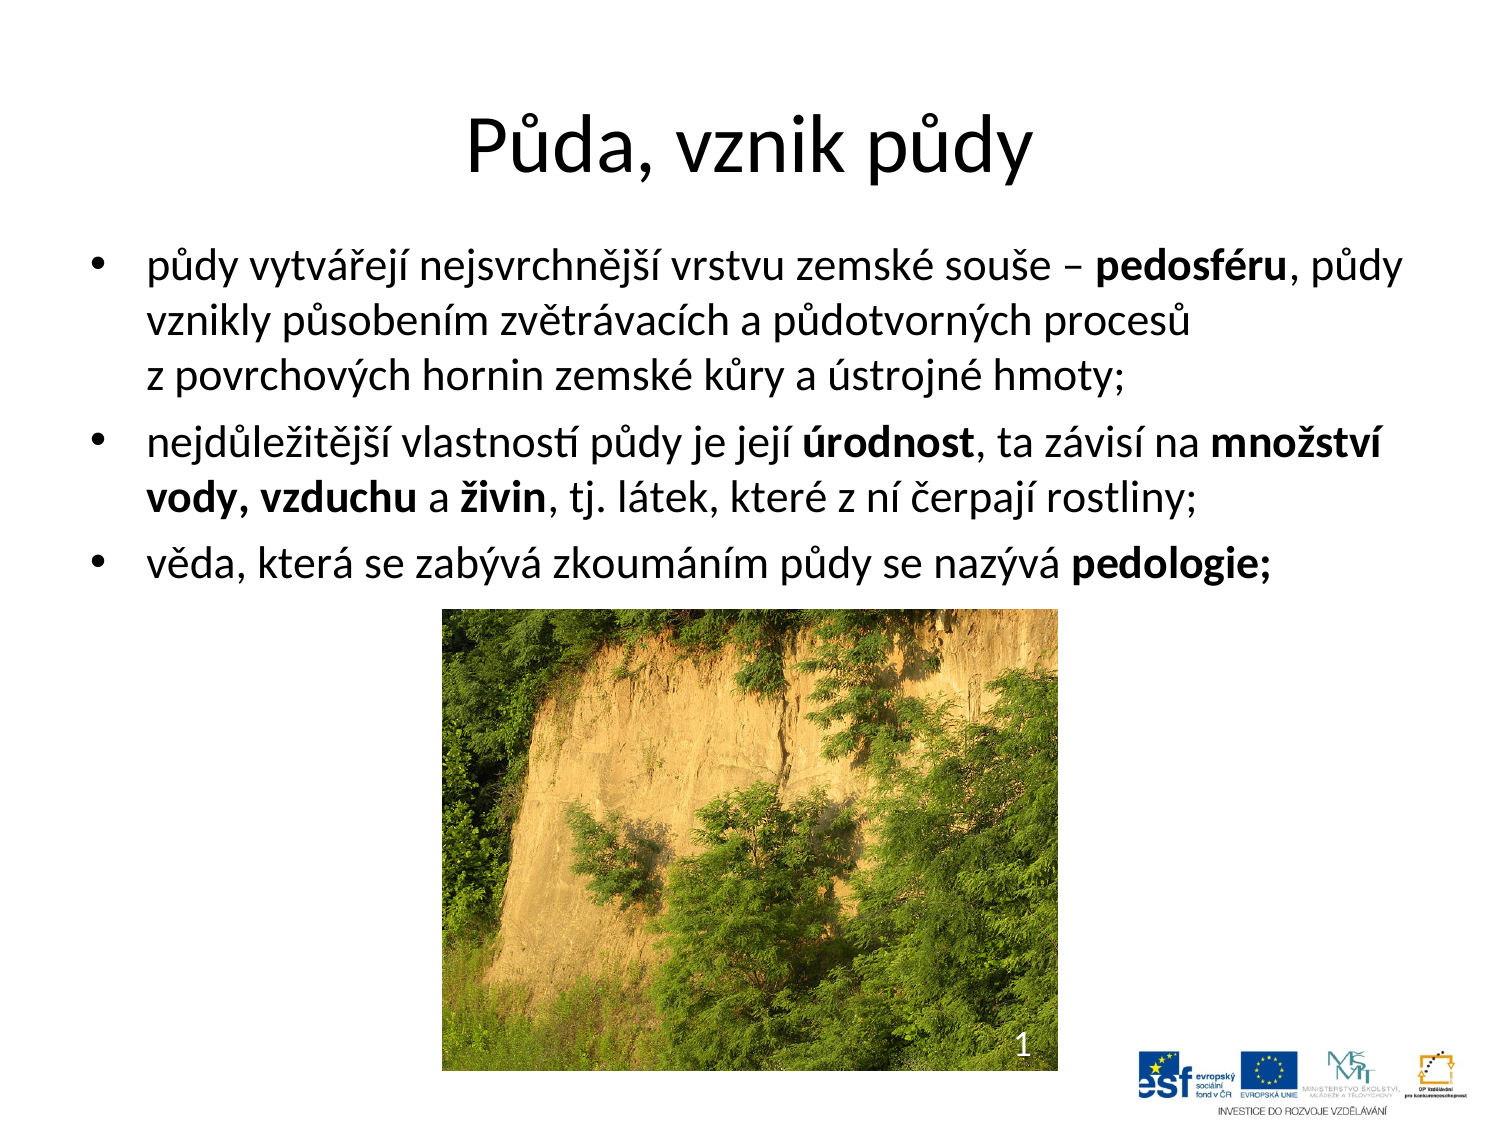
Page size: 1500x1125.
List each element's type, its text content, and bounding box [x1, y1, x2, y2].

picture [442, 609, 1058, 1071]
title Půda, vznik půdy [75, 45, 1426, 227]
text_box 1 [998, 1011, 1057, 1072]
list půdy vytvářejí nejsvrchnější vrstvu zemské souše – pedosféru, půdy vznikly působením zvětrávacích a půdotvorných procesů z povrchových hornin zemské kůry a ústrojné hmoty; nejdůležitější vlastností půdy je její úrodnost, ta závisí na množství vody, vzduchu a živin, tj. látek, které z ní čerpají rostliny; věda, která se zabývá zkoumáním půdy se nazývá pedologie; [75, 227, 1426, 1043]
picture [1125, 1035, 1476, 1125]
